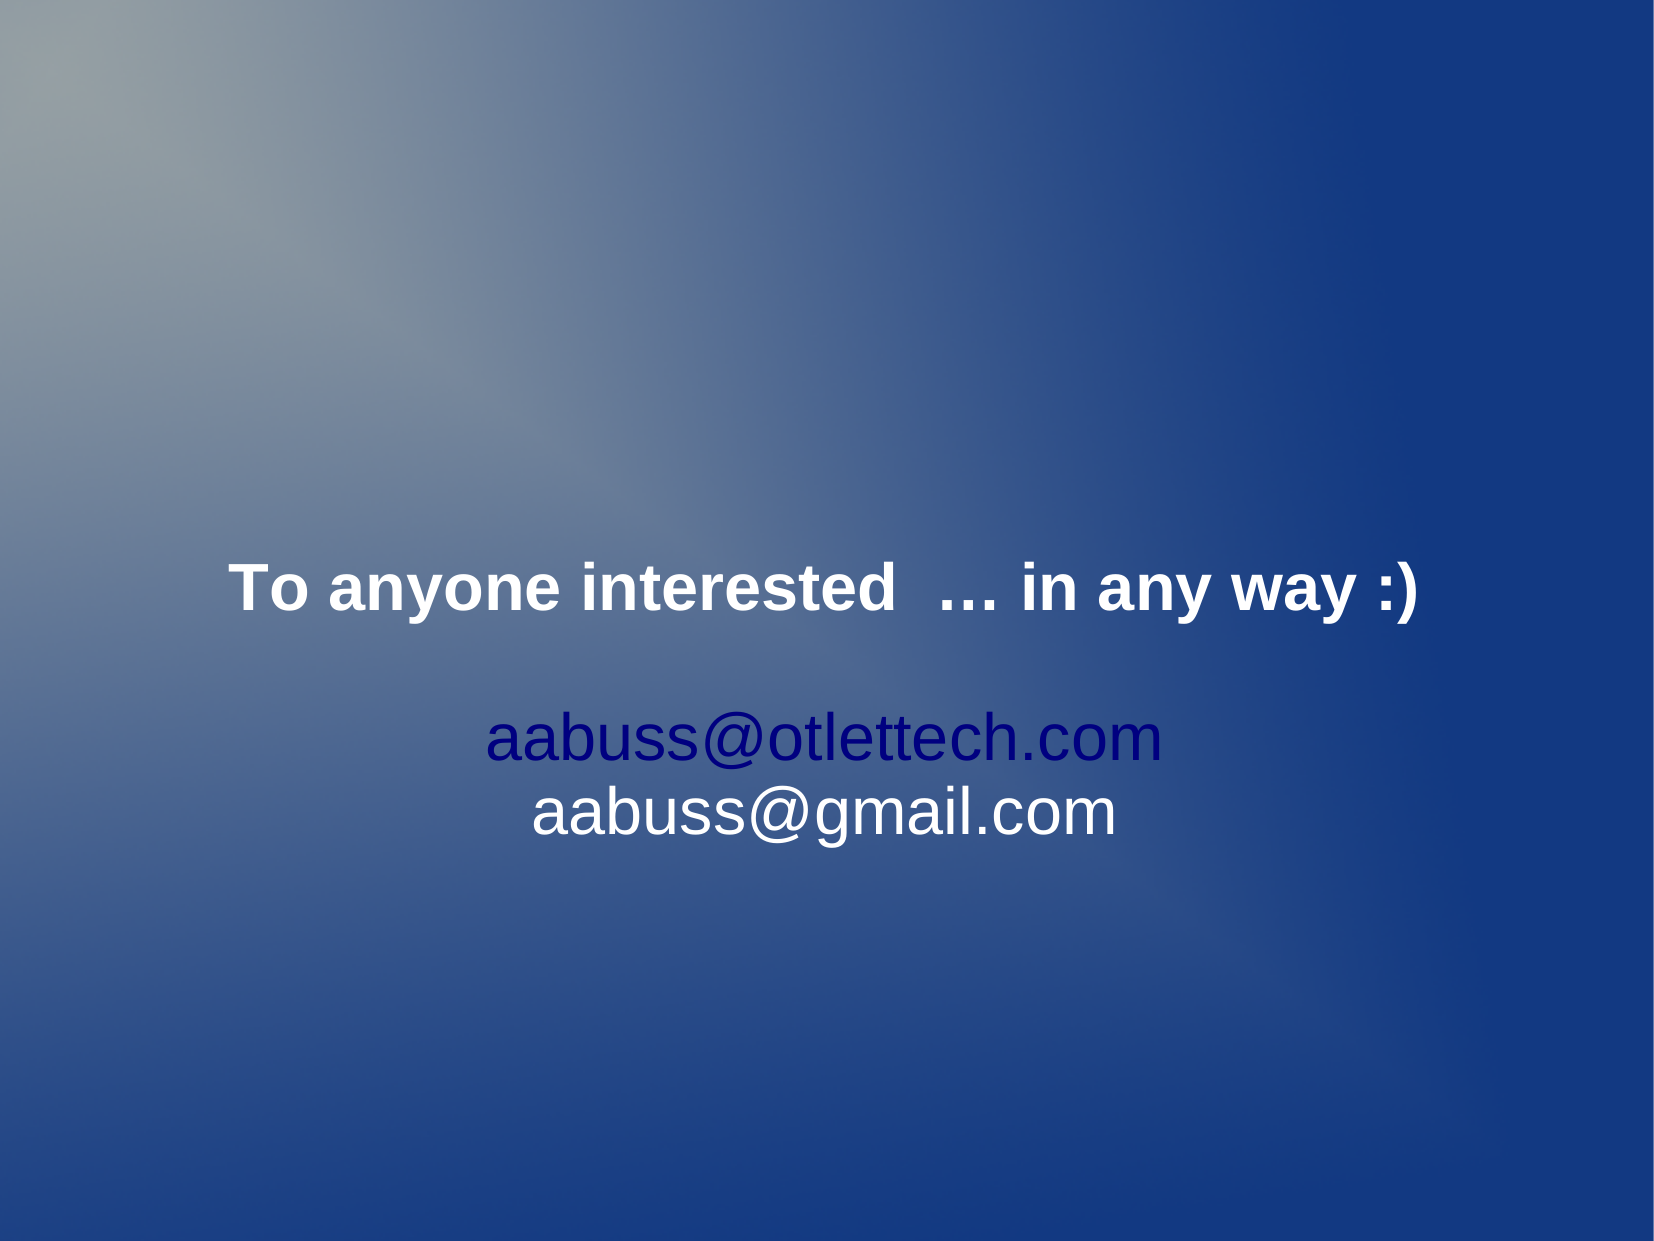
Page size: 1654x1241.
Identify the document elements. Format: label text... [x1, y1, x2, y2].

picture [0, 0, 1654, 1241]
text_box To anyone interested … in any way :) aabuss@otlettech.com aabuss@gmail.com [75, 297, 1576, 1102]
